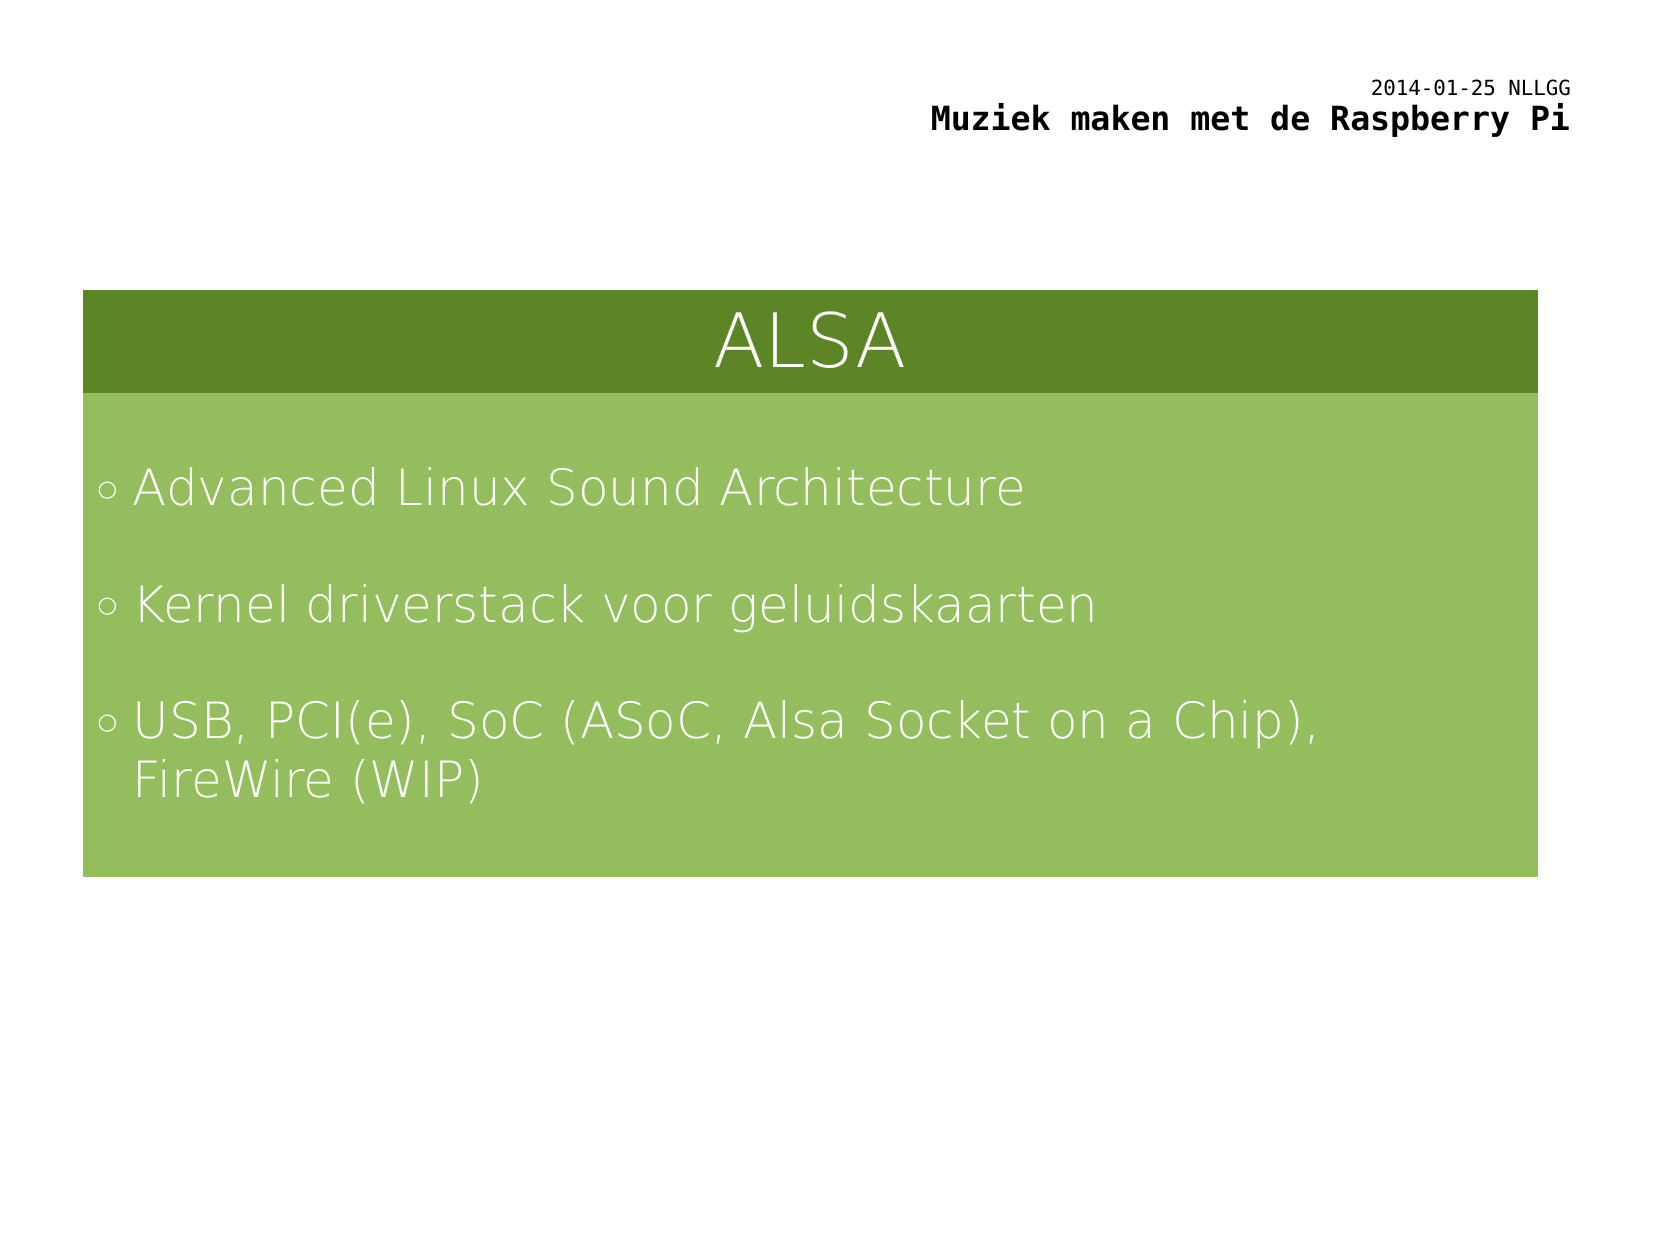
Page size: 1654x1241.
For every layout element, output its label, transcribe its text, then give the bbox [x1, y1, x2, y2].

title 2014-01-25 NLLGG Muziek maken met de Raspberry Pi [82, 49, 1571, 166]
table_cell Advanced Linux Sound Architecture Kernel driverstack voor geluidskaarten USB, PCI(e), SoC (ASoC, Alsa Socket on a Chip), FireWire (WIP) [83, 393, 1538, 877]
table_header ALSA [83, 290, 1538, 393]
